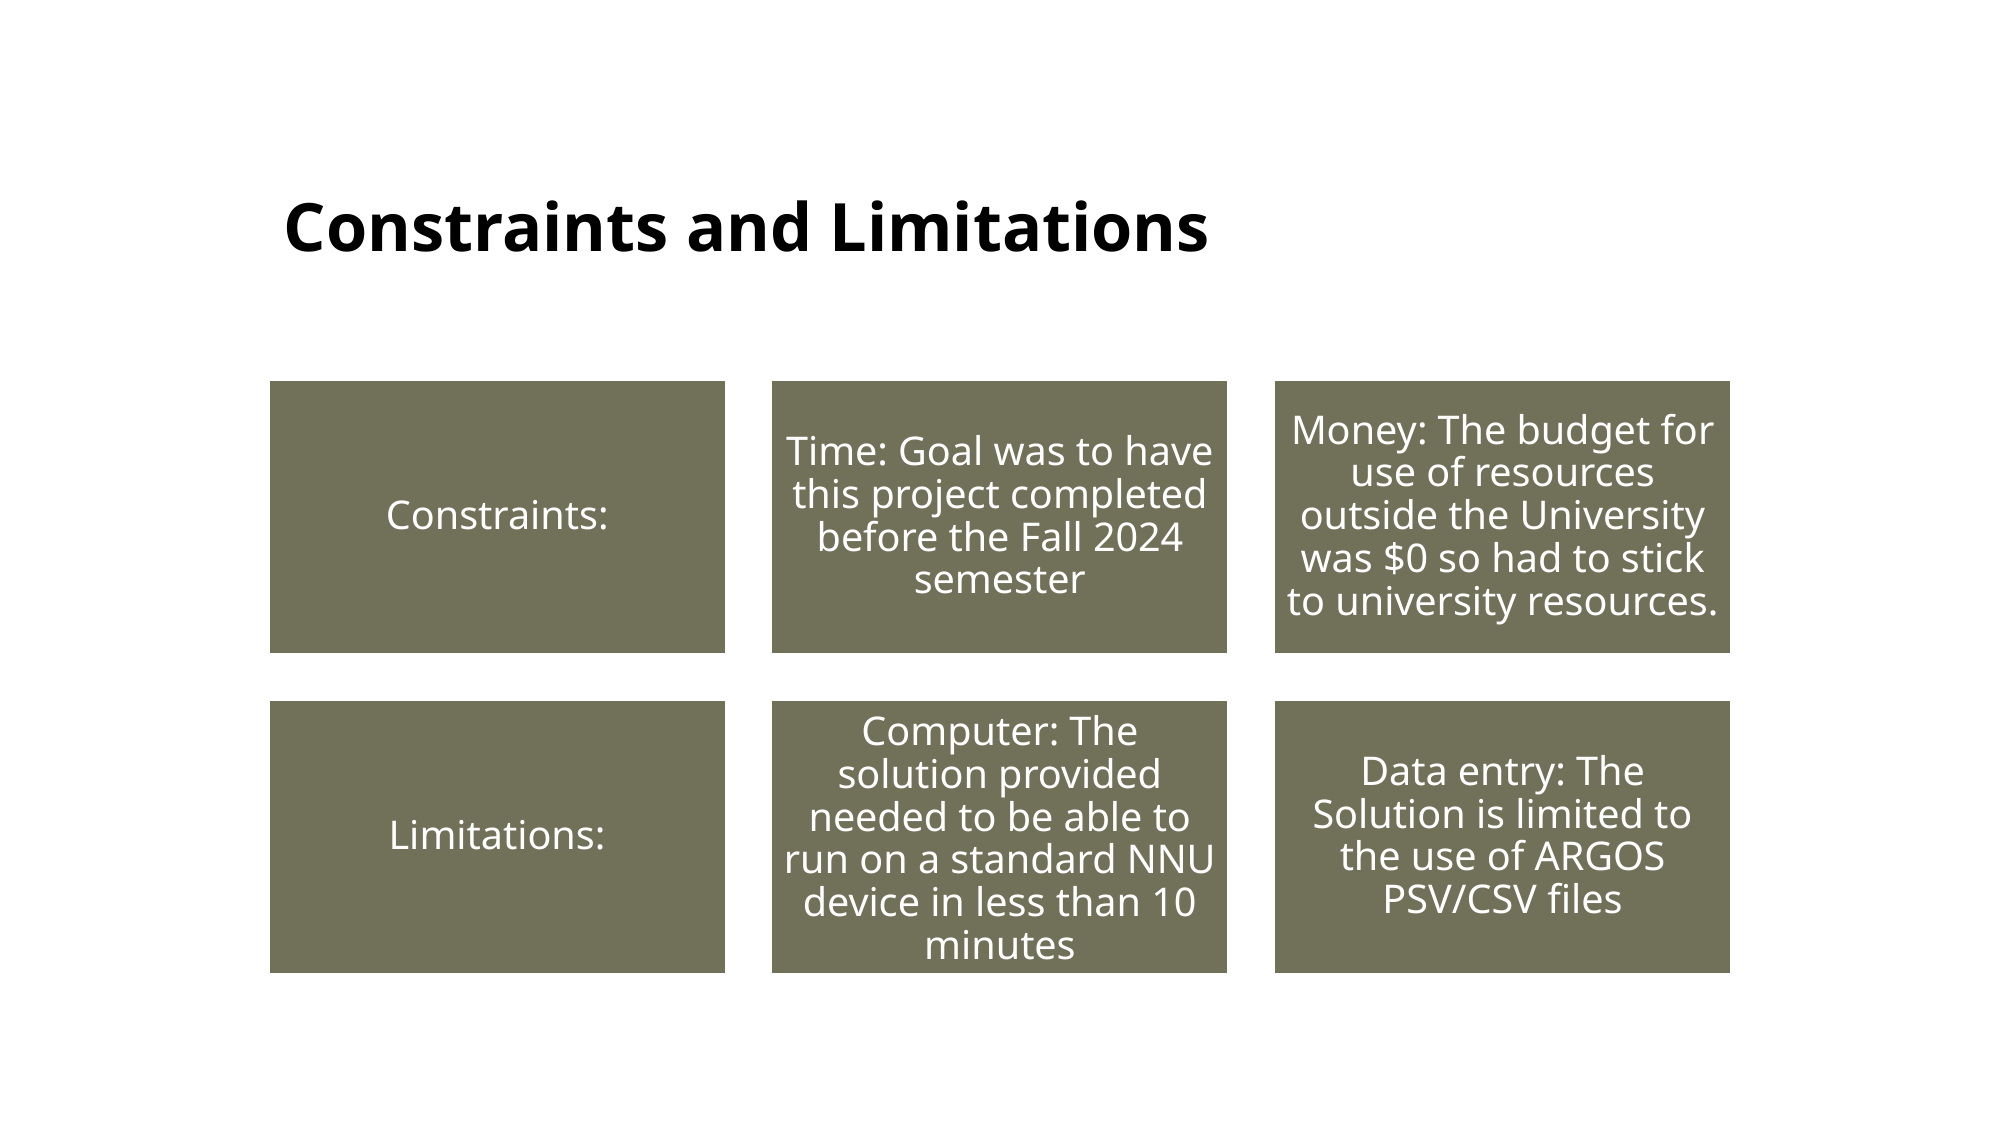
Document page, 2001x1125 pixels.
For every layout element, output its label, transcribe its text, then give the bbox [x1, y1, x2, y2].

text_box Money: The budget for use of resources outside the University was $0 so had to stick to university resources. [1274, 379, 1732, 654]
text_box Time: Goal was to have this project completed before the Fall 2024 semester [771, 379, 1229, 654]
text_box Limitations: [268, 699, 726, 974]
title Constraints and Limitations [268, 112, 1732, 338]
text_box Computer: The solution provided needed to be able to run on a standard NNU device in less than 10 minutes [771, 699, 1229, 974]
text_box Constraints: [268, 379, 726, 654]
text_box Data entry: The Solution is limited to the use of ARGOS PSV/CSV files [1274, 699, 1732, 974]
